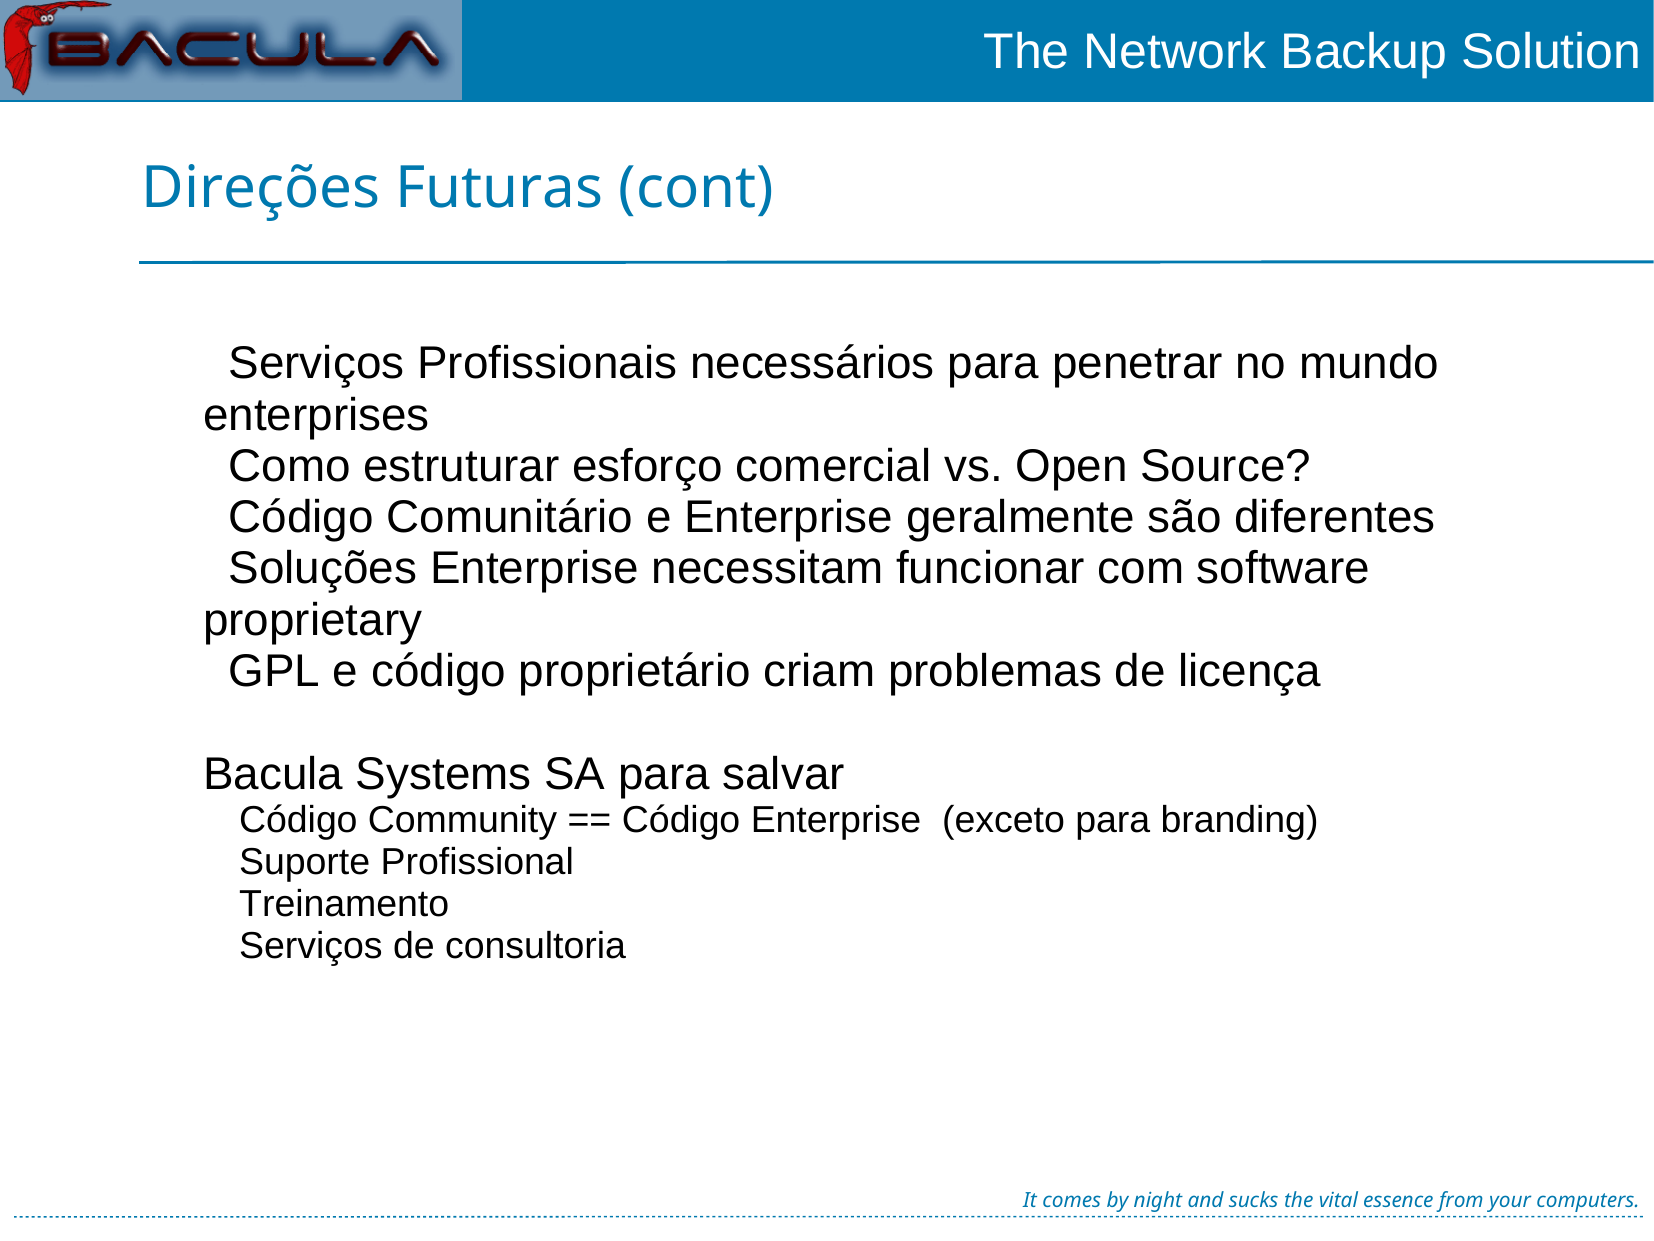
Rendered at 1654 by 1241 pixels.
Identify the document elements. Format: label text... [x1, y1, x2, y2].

picture [0, 0, 461, 99]
list Serviços Profissionais necessários para penetrar no mundo enterprises Como estruturar esforço comercial vs. Open Source? Código Comunitário e Enterprise geralmente são diferentes Soluções Enterprise necessitam funcionar com software proprietary GPL e código proprietário criam problemas de licença Bacula Systems SA para salvar Código Community == Código Enterprise (exceto para branding) Suporte Profissional Treinamento Serviços de consultoria [144, 337, 1538, 1088]
title Direções Futuras (cont) [141, 112, 1501, 226]
